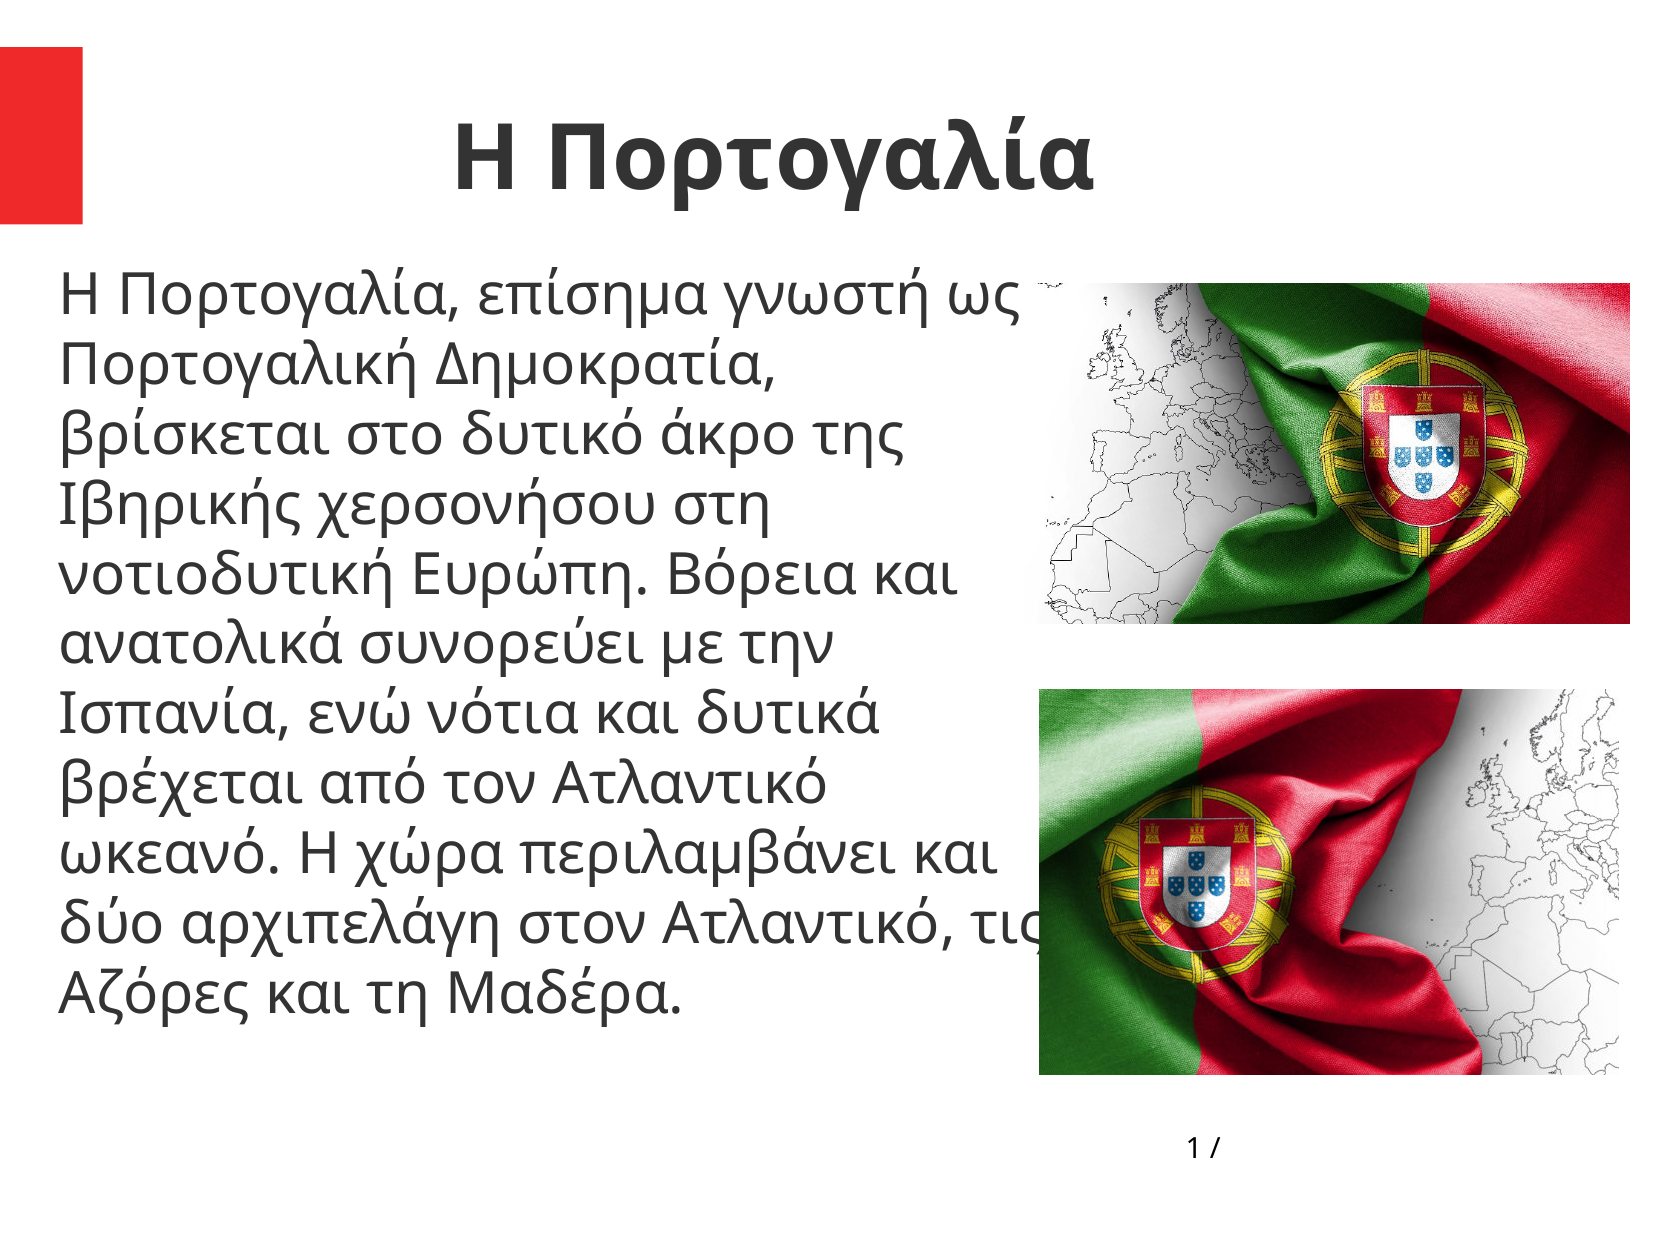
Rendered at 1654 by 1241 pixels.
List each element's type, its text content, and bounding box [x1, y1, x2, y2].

picture [1039, 690, 1619, 1075]
title Η Πορτογαλία [118, 49, 1571, 257]
list Η Πορτογαλία, επίσημα γνωστή ως Πορτογαλική Δημοκρατία, βρίσκεται στο δυτικό άκρο της Ιβηρικής χερσονήσου στη νοτιοδυτική Ευρώπη. Βόρεια και ανατολικά συνορεύει με την Ισπανία, ενώ νότια και δυτικά βρέχεται από τον Ατλαντικό ωκεανό. Η χώρα περιλαμβάνει και δύο αρχιπελάγη στον Ατλαντικό, τις Αζόρες και τη Μαδέρα. [59, 256, 1052, 1096]
text_box / [1185, 1129, 1571, 1216]
picture [1025, 283, 1630, 624]
